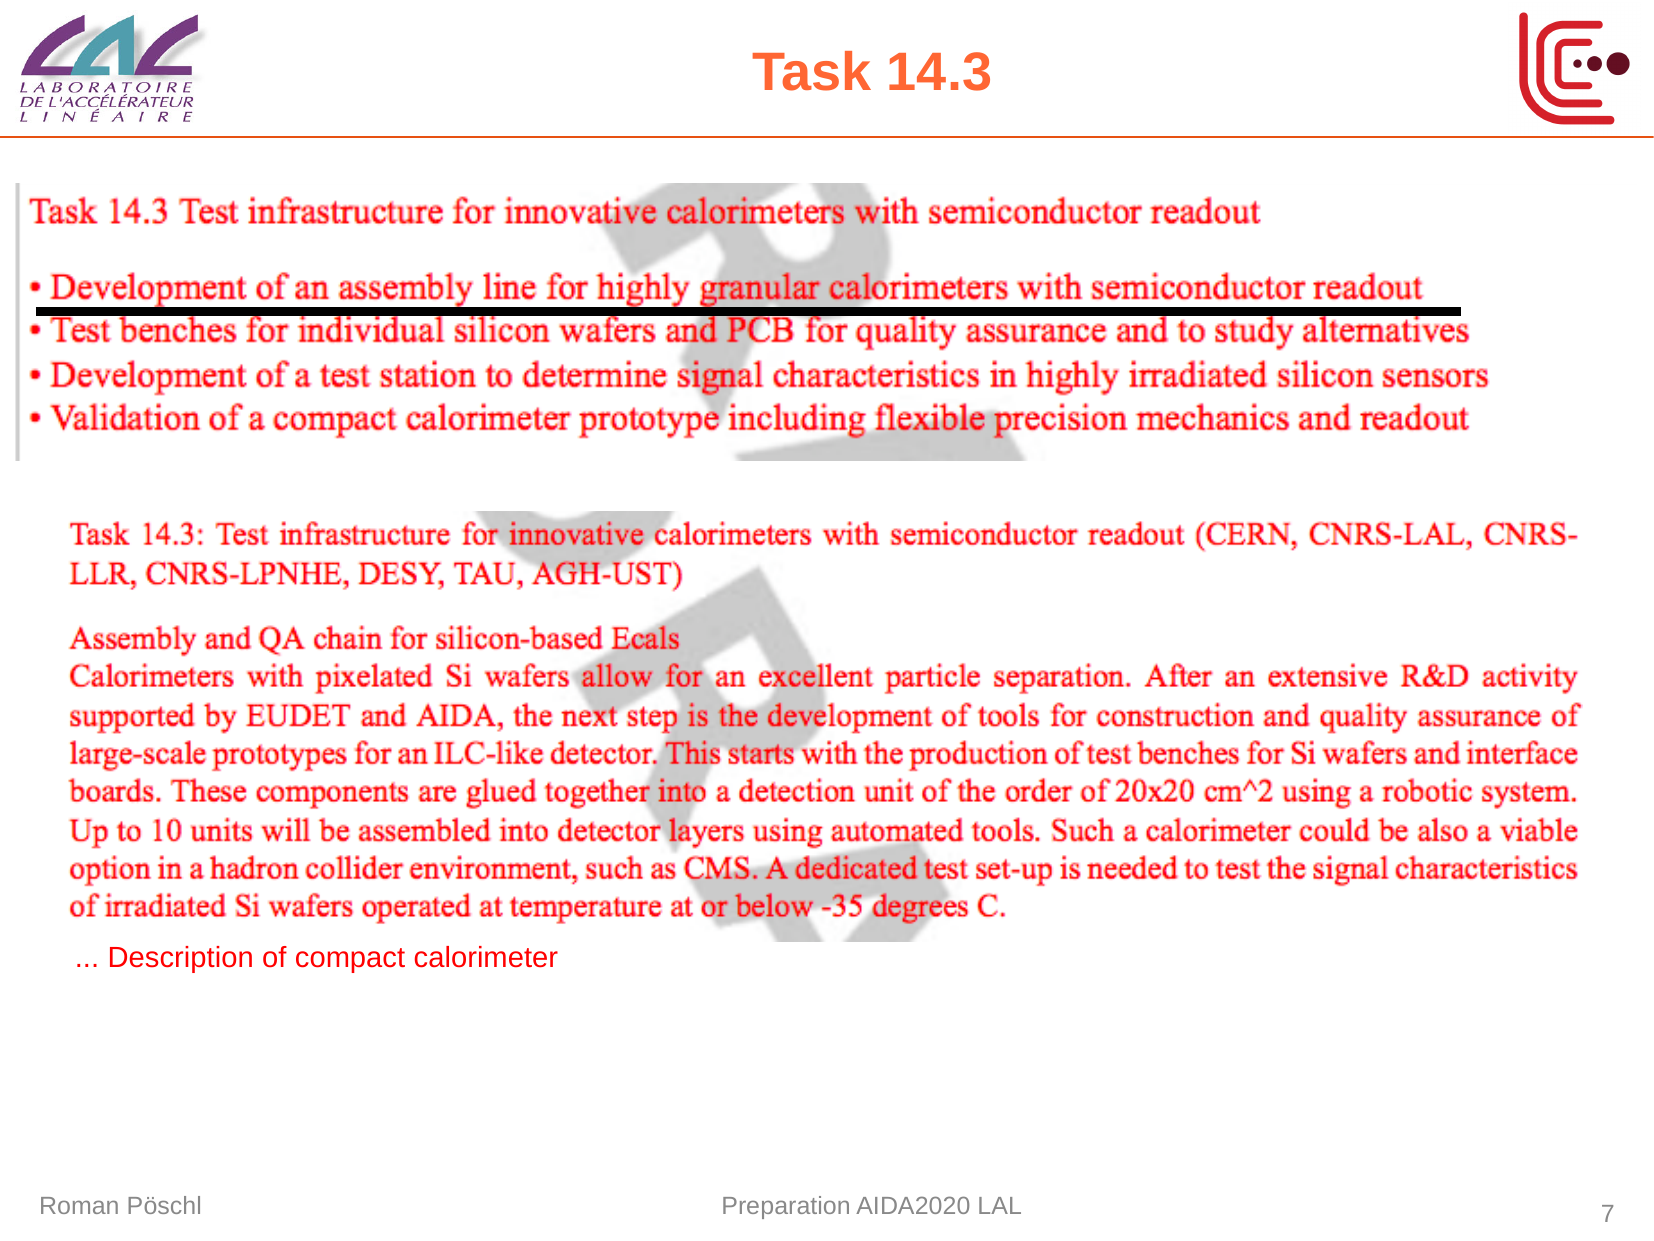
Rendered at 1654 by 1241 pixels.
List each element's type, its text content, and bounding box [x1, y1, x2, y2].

picture [1508, 2, 1641, 135]
text_box ... Description of compact calorimeter [60, 933, 580, 981]
picture [14, 183, 1637, 461]
picture [42, 511, 1583, 942]
picture [15, 10, 211, 125]
title Task 14.3 [128, 29, 1617, 113]
